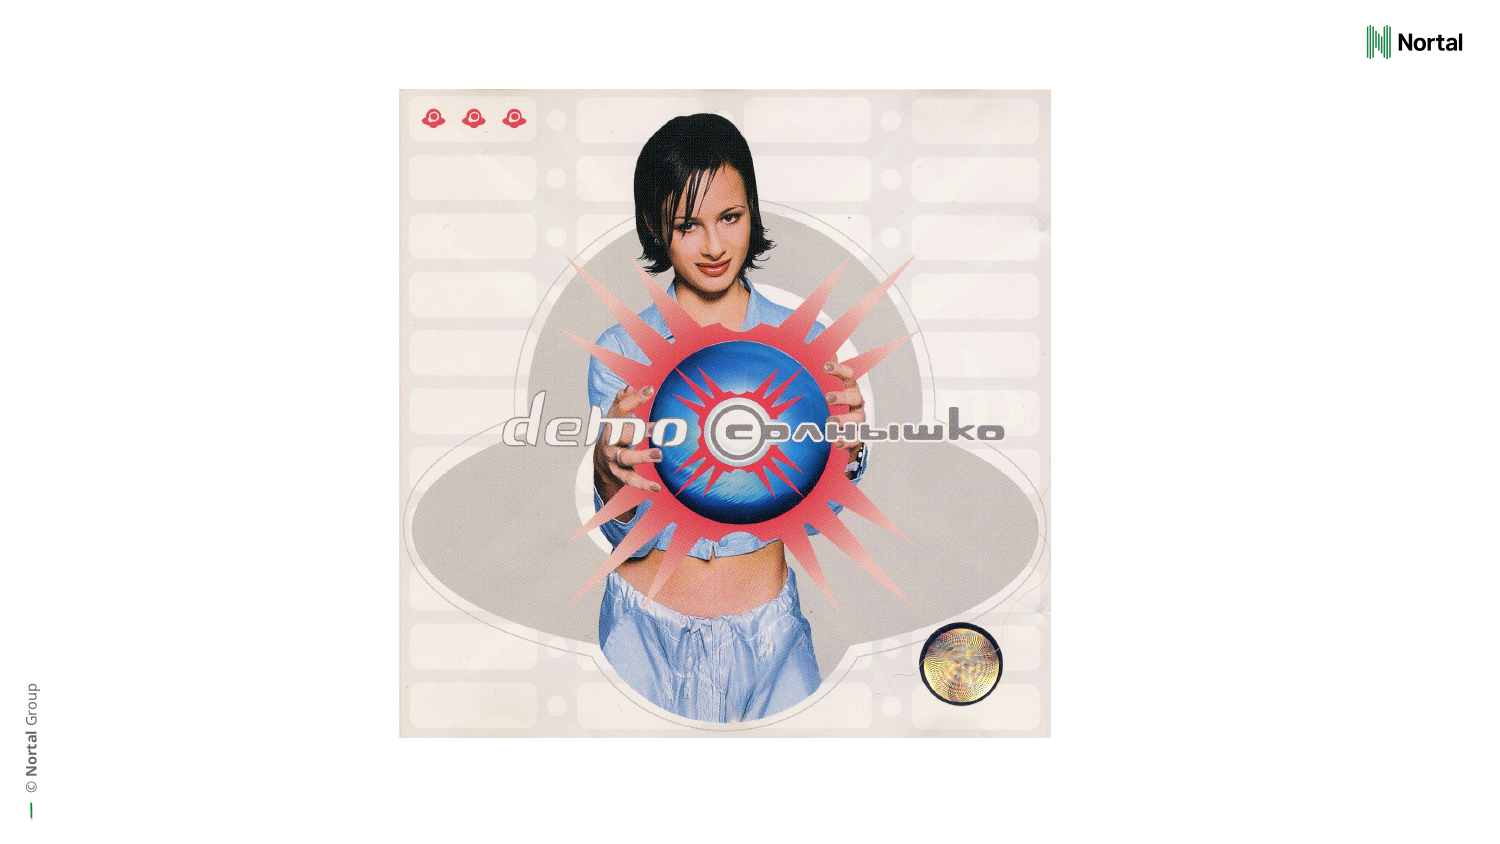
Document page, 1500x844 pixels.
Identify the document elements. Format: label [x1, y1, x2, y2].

picture [399, 89, 1051, 738]
